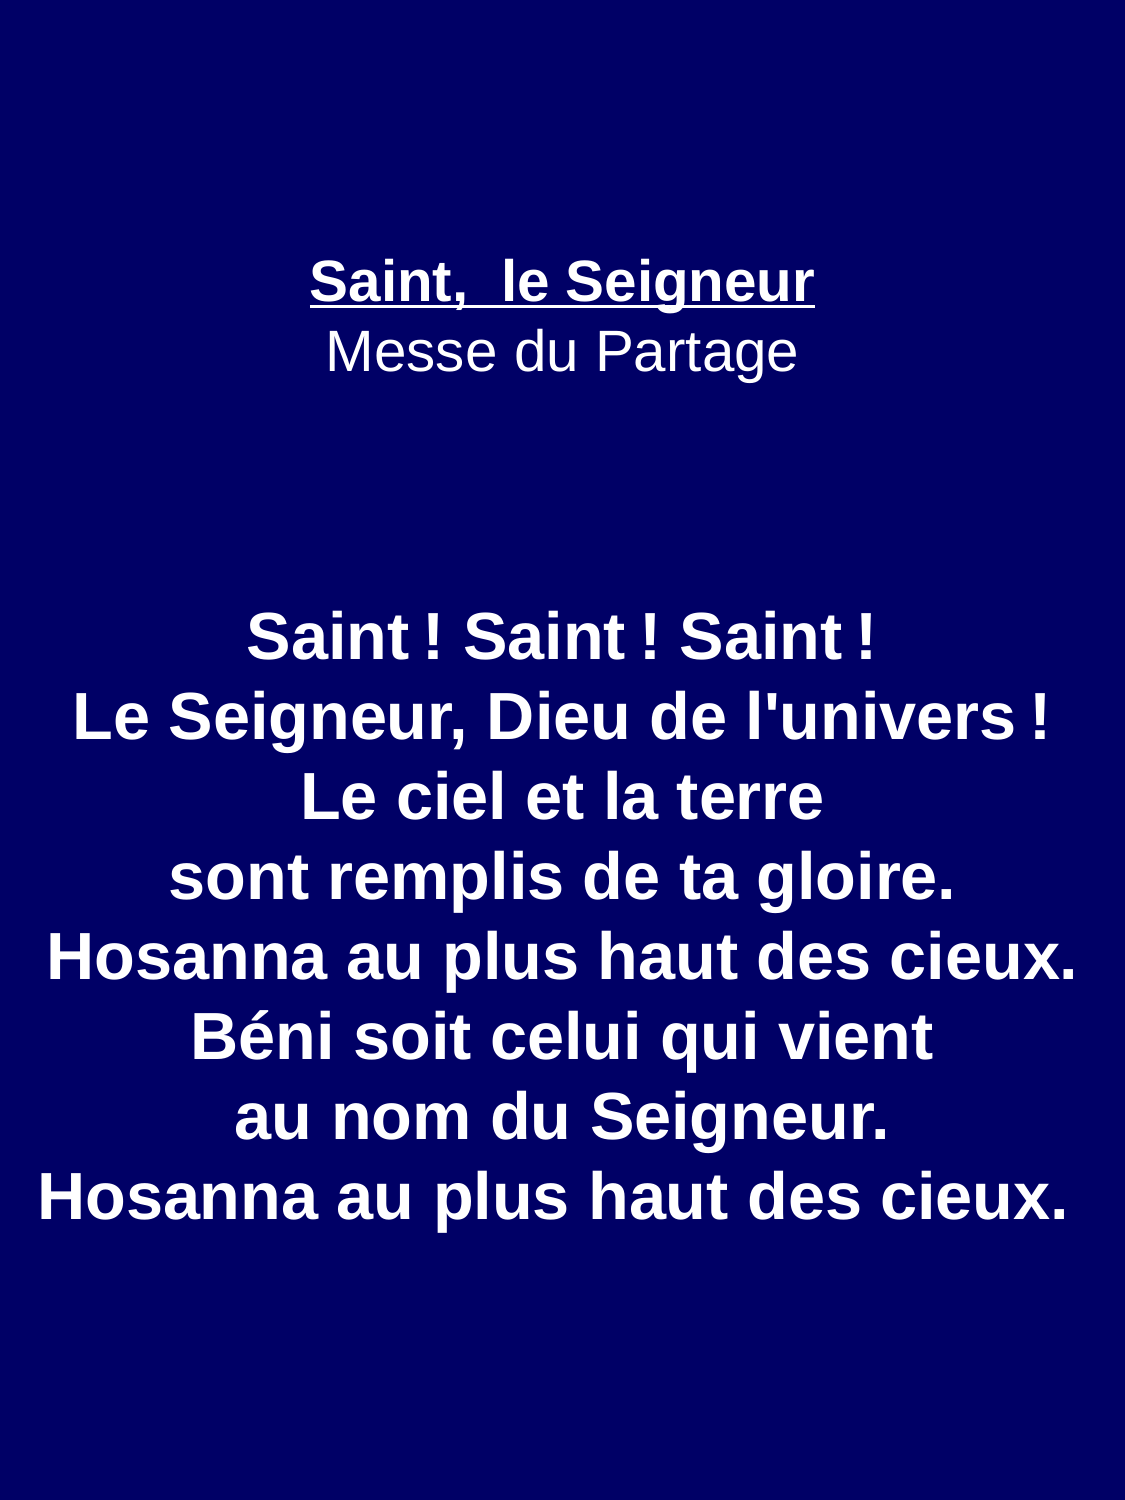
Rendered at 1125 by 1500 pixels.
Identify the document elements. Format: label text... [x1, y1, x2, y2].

text_box Saint, le Seigneur Messe du Partage Saint ! Saint ! Saint ! Le Seigneur, Dieu de l'univers ! Le ciel et la terre sont remplis de ta gloire. Hosanna au plus haut des cieux. Béni soit celui qui vient au nom du Seigneur. Hosanna au plus haut des cieux. [22, 235, 1104, 1241]
